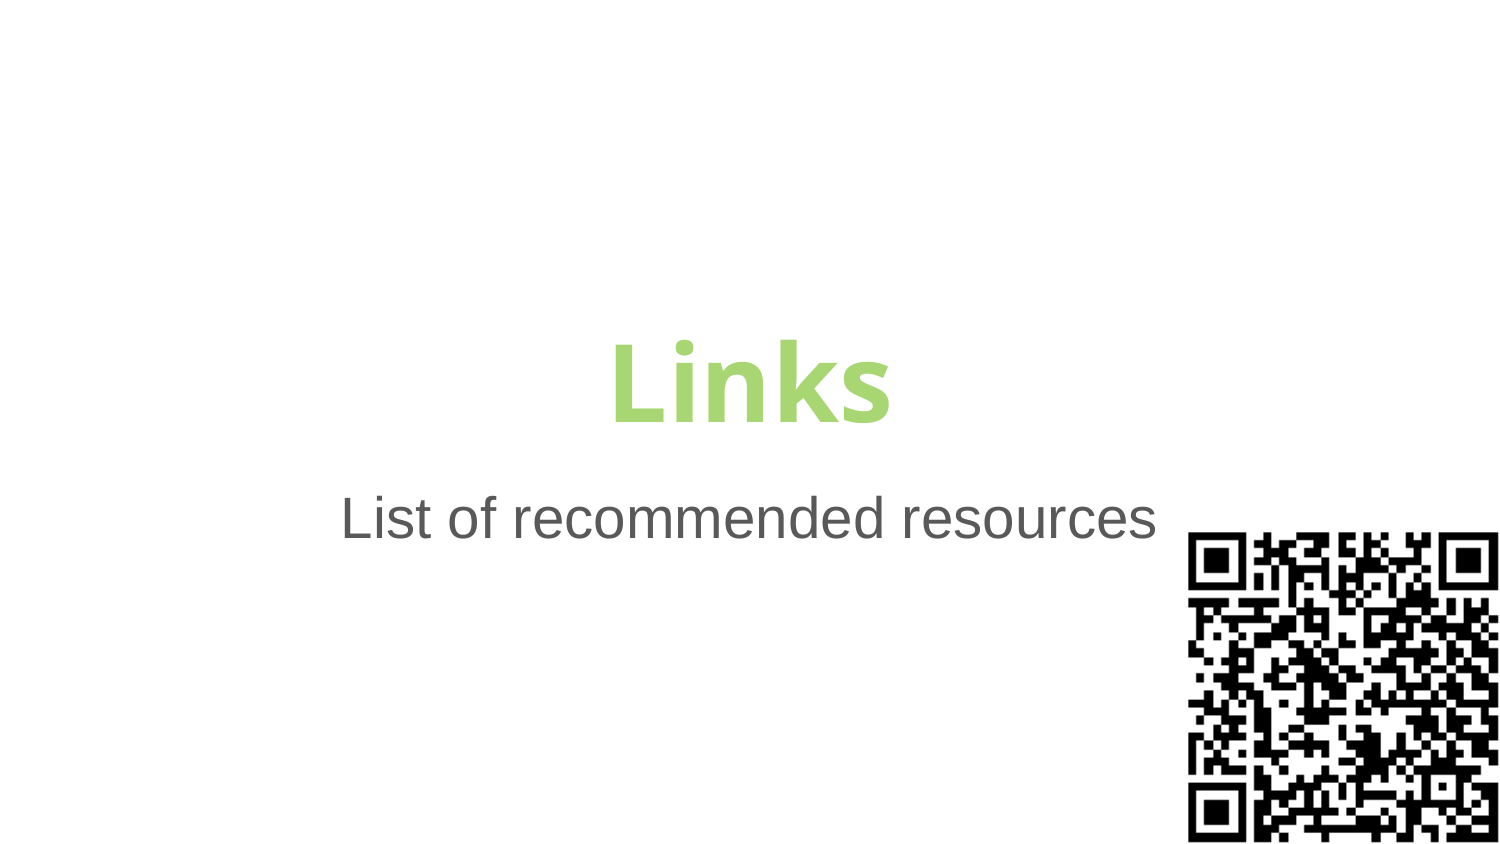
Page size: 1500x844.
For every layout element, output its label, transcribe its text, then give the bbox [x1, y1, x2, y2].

picture [1187, 531, 1500, 844]
subtitle List of recommended resources [51, 464, 1449, 595]
title Links [51, 122, 1449, 459]
